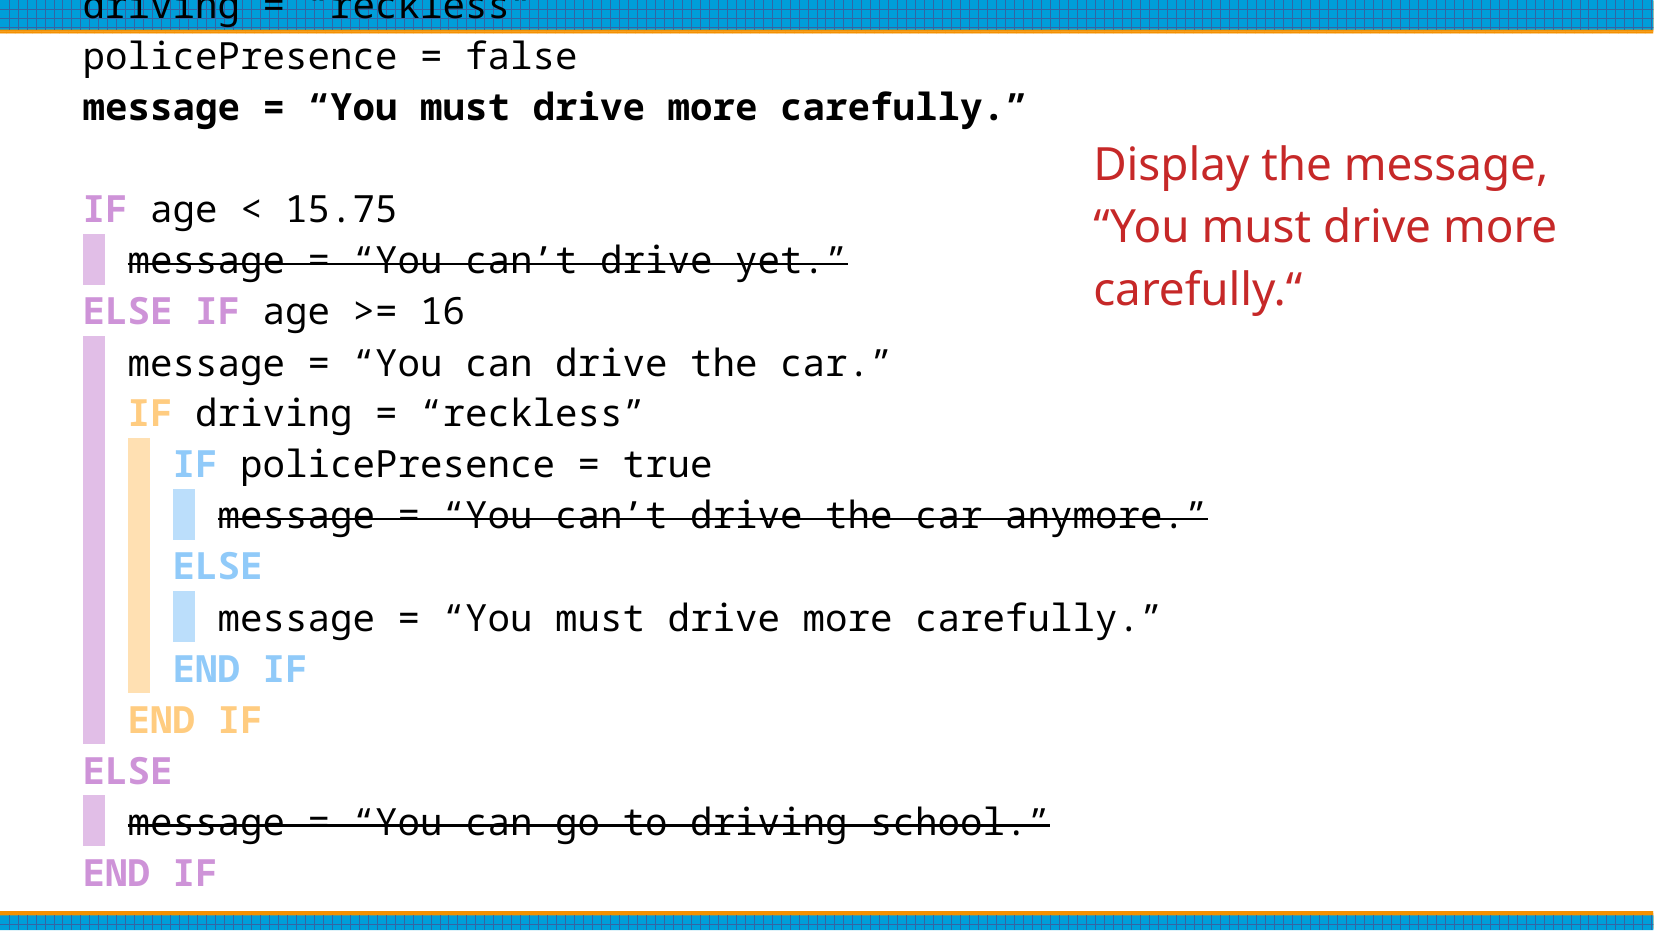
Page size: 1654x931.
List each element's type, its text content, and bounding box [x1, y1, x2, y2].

subtitle age = 16 driving = “reckless“ policePresence = false message = “You must drive more carefully.” IF age < 15.75 message = “You can’t drive yet.” ELSE IF age >= 16 message = “You can drive the car.” IF driving = “reckless” IF policePresence = true message = “You can’t drive the car anymore.” ELSE message = “You must drive more carefully.” END IF END IF ELSE message = “You can go to driving school.” END IF output message [82, 69, 1571, 858]
text_box Display the message, “You must drive more carefully.“ [1087, 75, 1613, 376]
